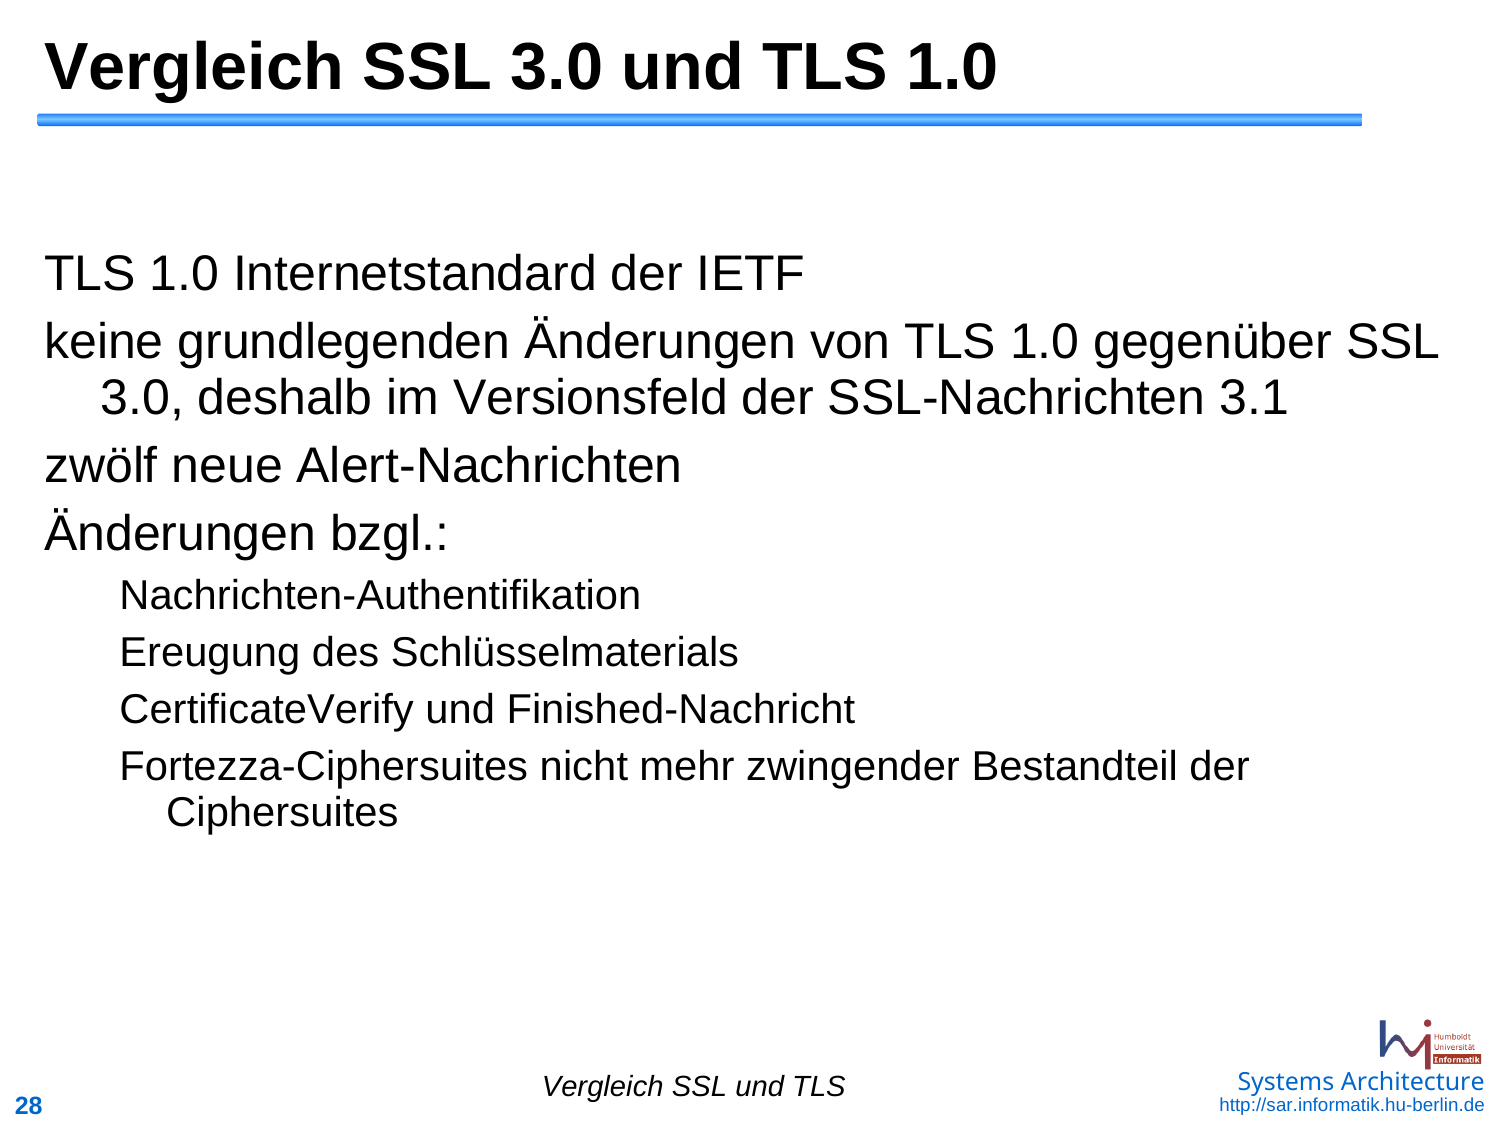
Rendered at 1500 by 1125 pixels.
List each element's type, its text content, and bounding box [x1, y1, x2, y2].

text_box Vergleich SSL und TLS [442, 1062, 945, 1111]
title Vergleich SSL 3.0 und TLS 1.0 [29, 20, 1500, 114]
list [29, 137, 1500, 1059]
picture [1376, 1059, 1483, 1071]
